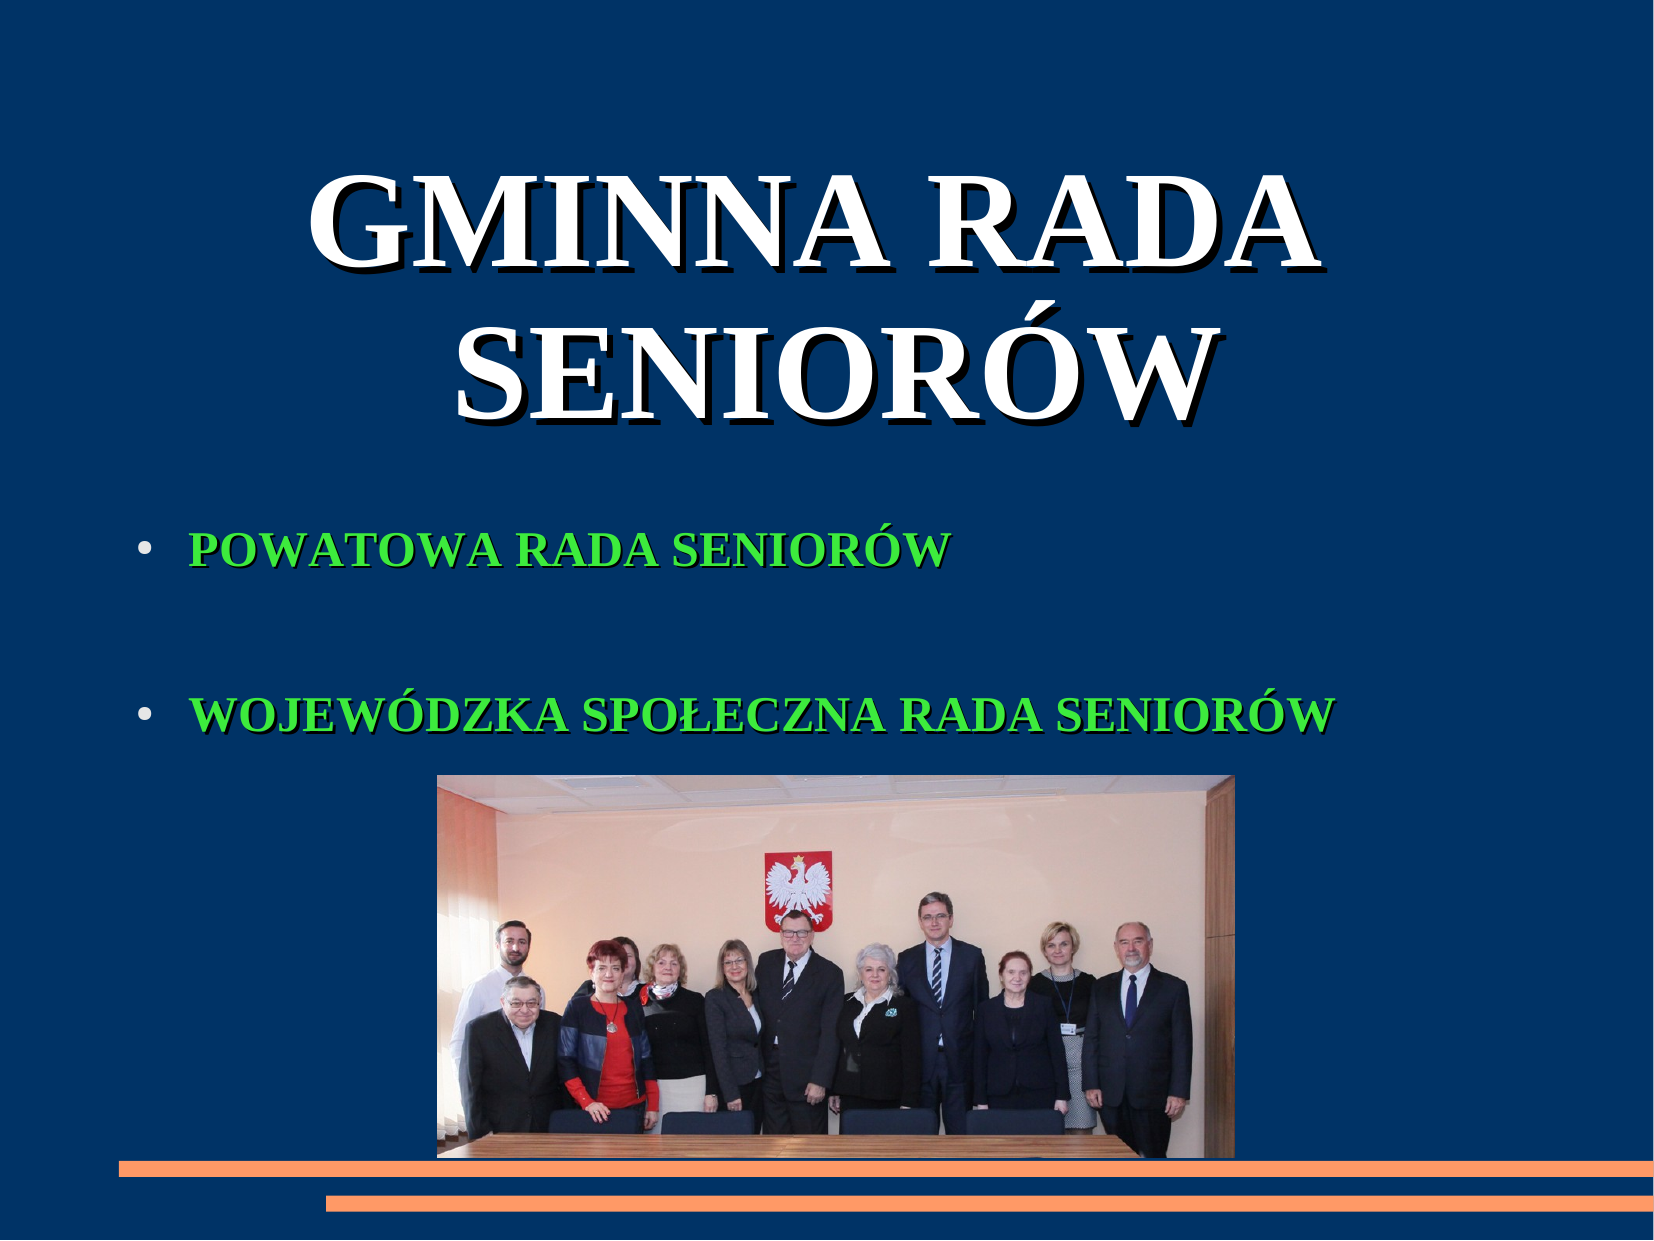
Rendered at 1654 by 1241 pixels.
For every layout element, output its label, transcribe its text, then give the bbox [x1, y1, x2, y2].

picture [437, 775, 1235, 1158]
title GMINNA RADA SENIORÓW [82, 144, 1495, 449]
list POWATOWA RADA SENIORÓW WOJEWÓDZKA SPOŁECZNA RADA SENIORÓW [118, 521, 1558, 1075]
